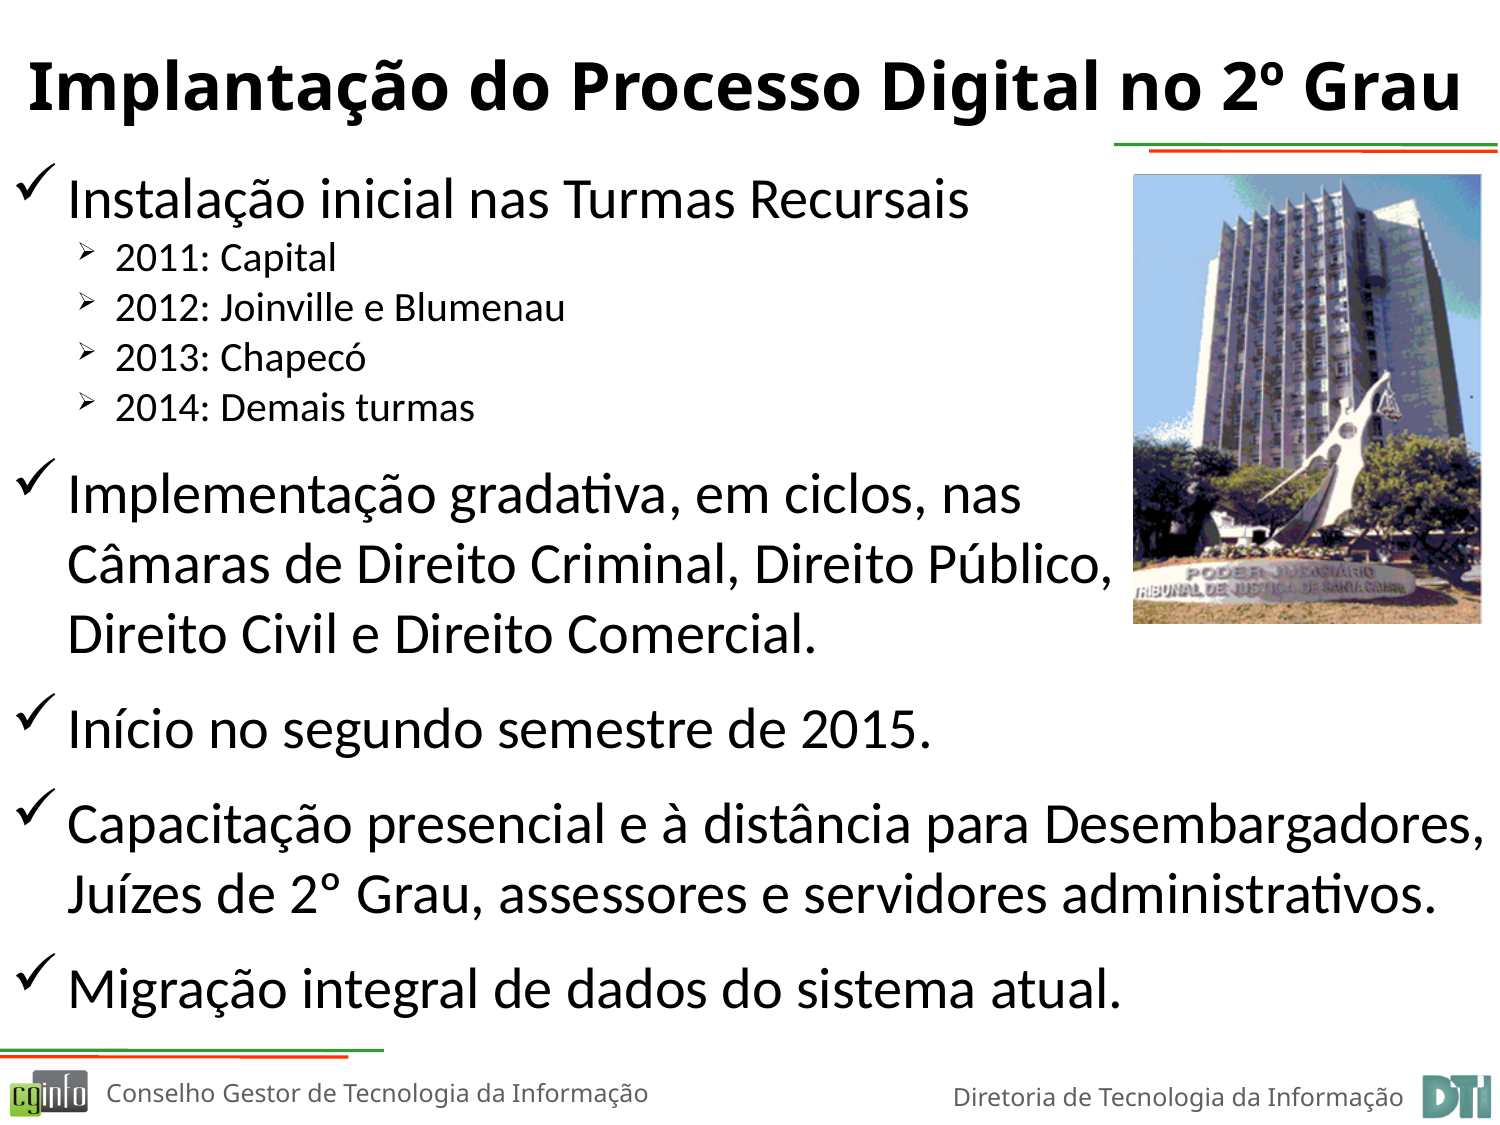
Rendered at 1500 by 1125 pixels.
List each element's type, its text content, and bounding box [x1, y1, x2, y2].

picture [1133, 175, 1482, 624]
picture [5, 1061, 92, 1125]
list Instalação inicial nas Turmas Recursais 2011: Capital 2012: Joinville e Blumenau 2013: Chapecó 2014: Demais turmas Implementação gradativa, em ciclos, nas Câmaras de Direito Criminal, Direito Público, Direito Civil e Direito Comercial. Início no segundo semestre de 2015. Capacitação presencial e à distância para Desembargadores, Juízes de 2º Grau, assessores e servidores administrativos. Migração integral de dados do sistema atual. [11, 159, 1500, 1014]
picture [1419, 1073, 1493, 1120]
title Implantação do Processo Digital no 2º Grau [0, 19, 1480, 148]
